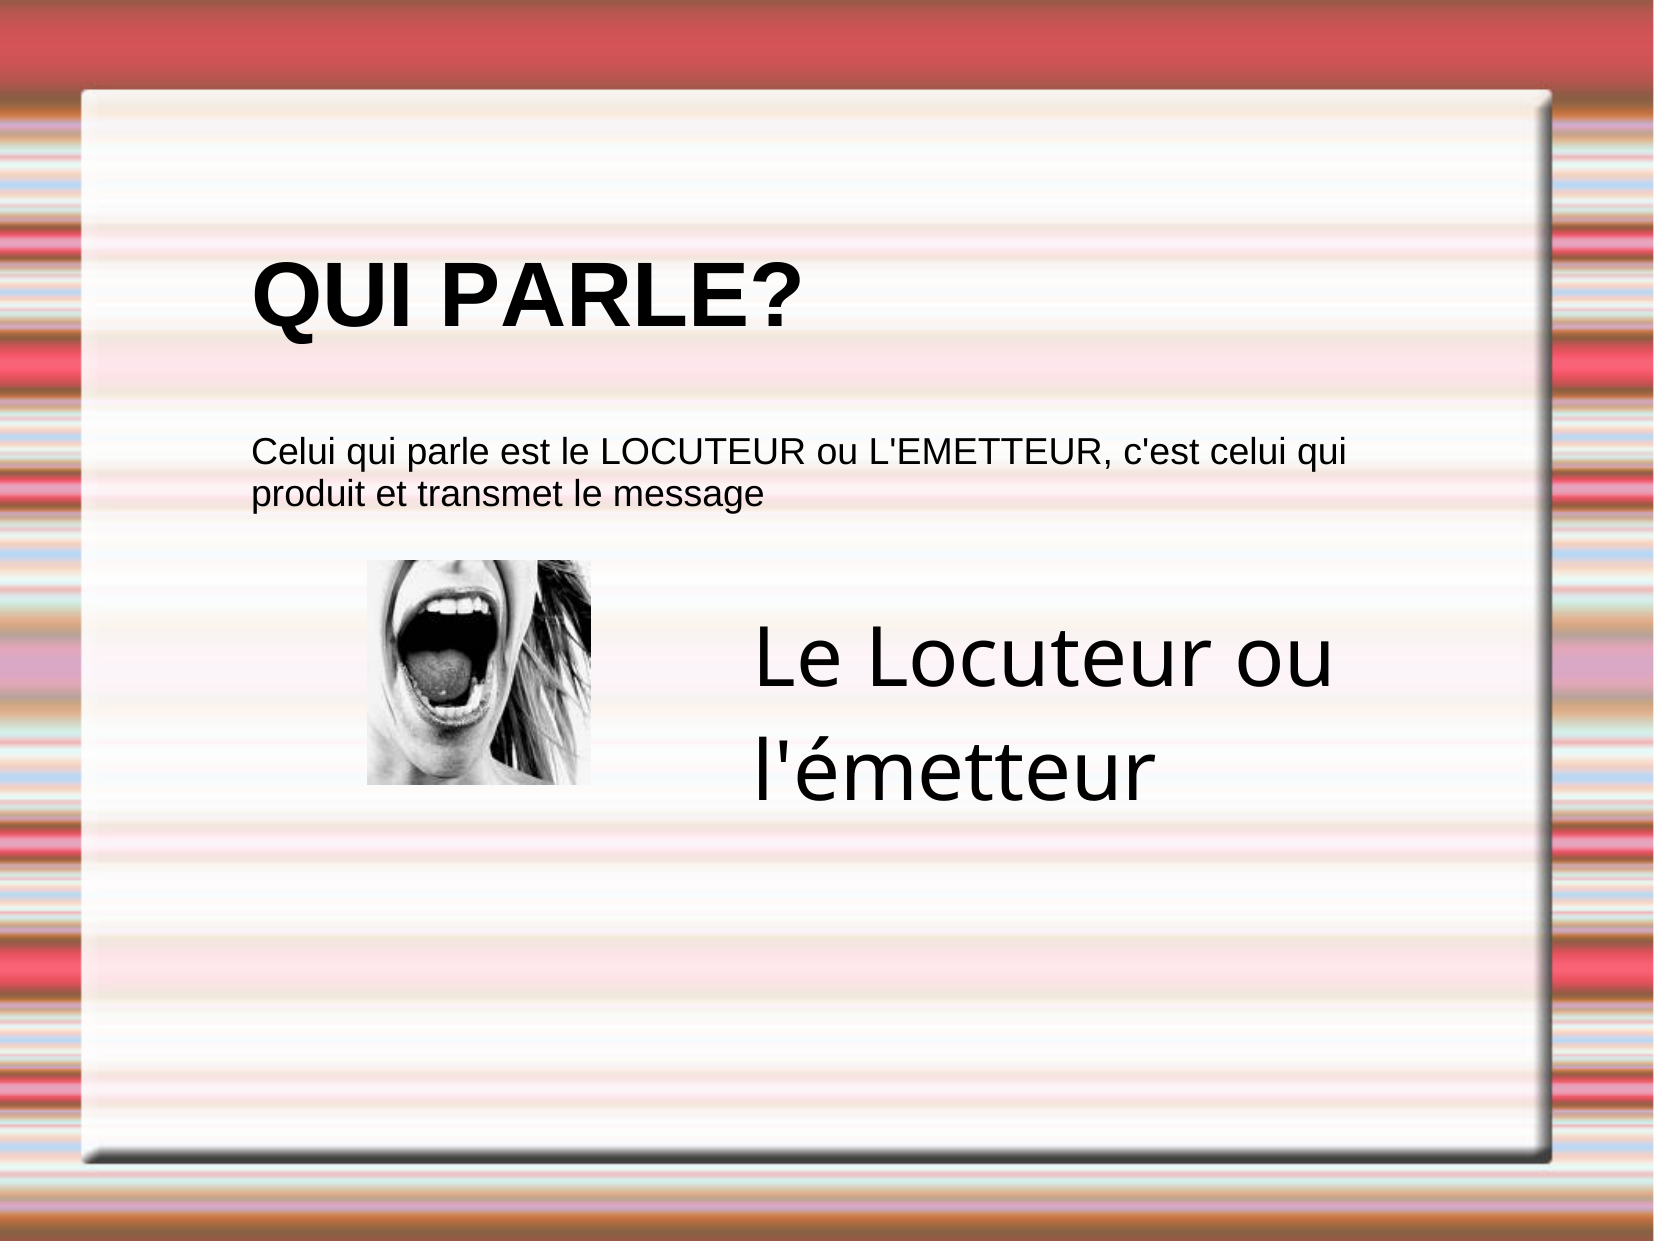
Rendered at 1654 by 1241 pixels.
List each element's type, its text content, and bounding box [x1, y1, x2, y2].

picture [0, 0, 1654, 1241]
text_box QUI PARLE? Celui qui parle est le LOCUTEUR ou L'EMETTEUR, c'est celui qui produit et transmet le message [236, 236, 1477, 564]
text_box Le Locuteur ou l'émetteur [738, 590, 1418, 704]
